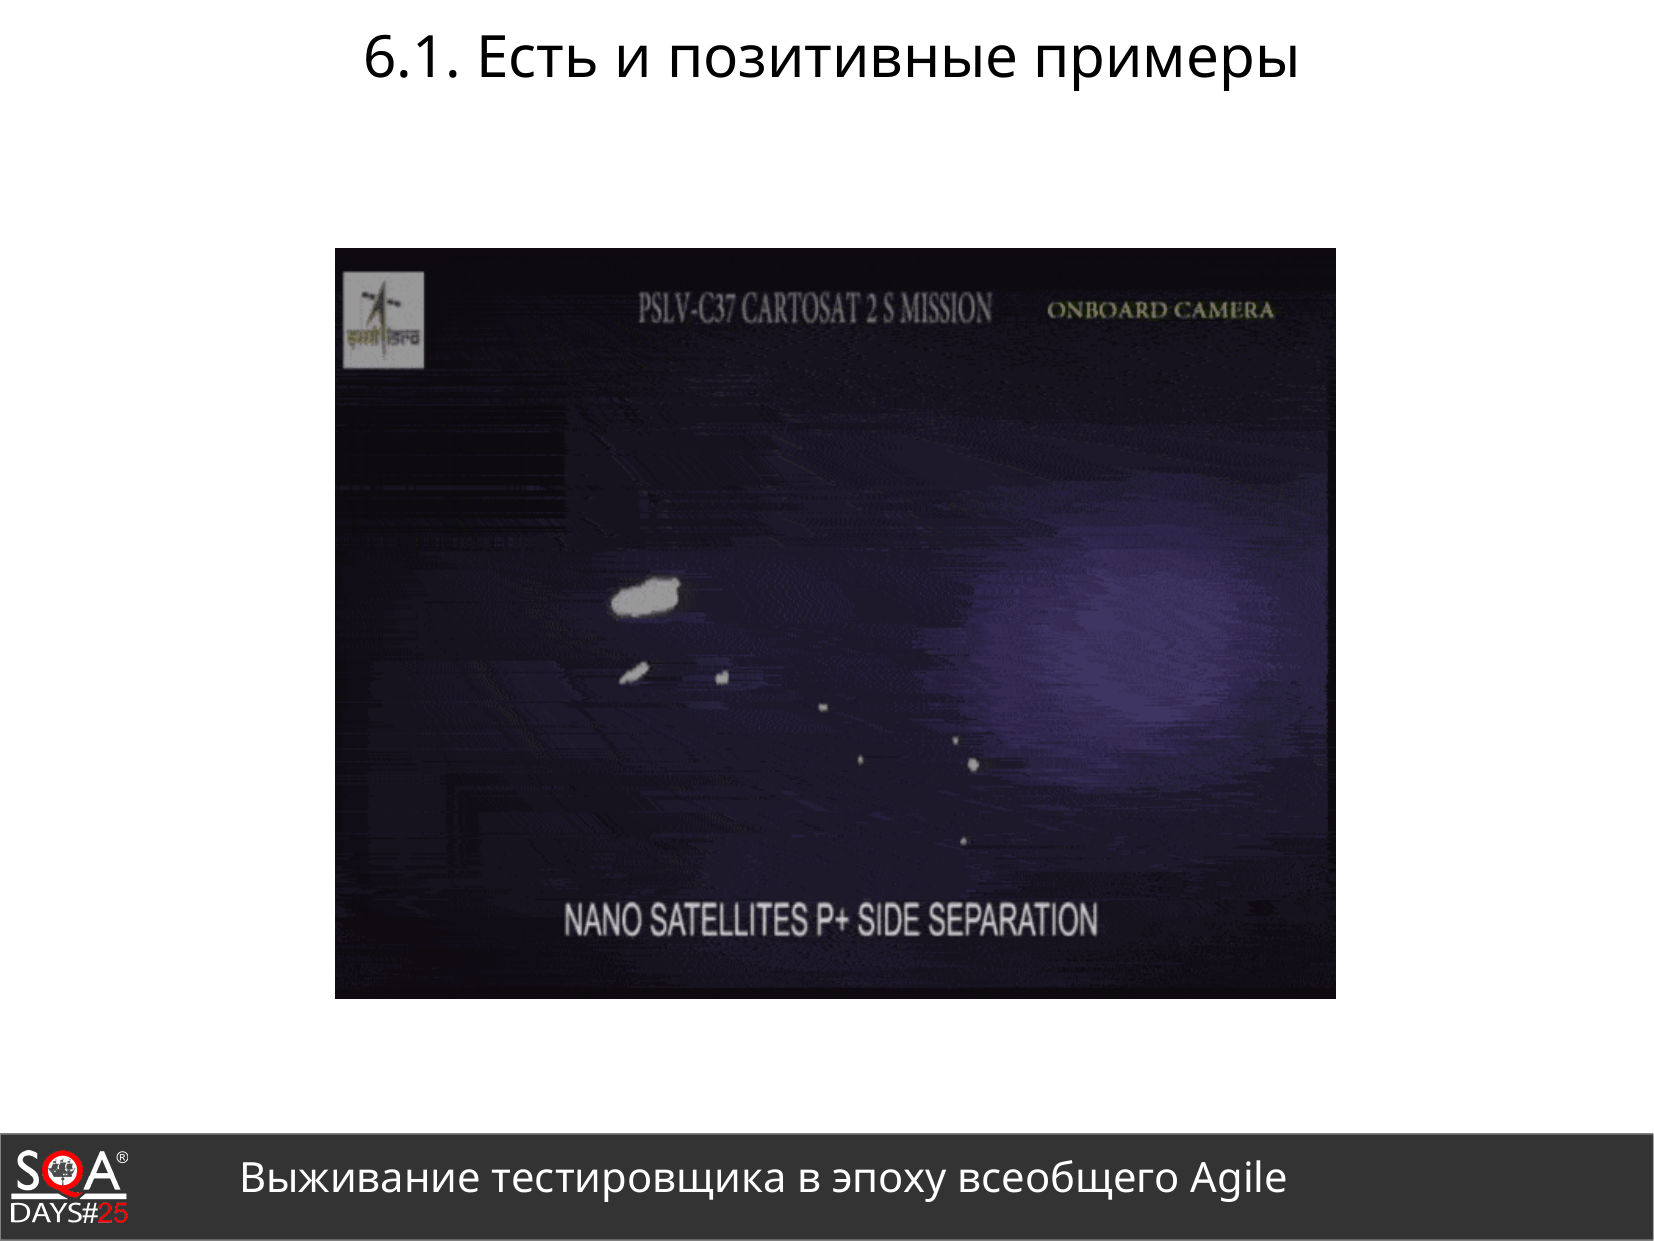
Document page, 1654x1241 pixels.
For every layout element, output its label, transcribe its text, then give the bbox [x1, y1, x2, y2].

text_box Выживание тестировщика в эпоху всеобщего Agile [224, 1145, 1607, 1229]
picture [11, 1150, 128, 1223]
picture [335, 248, 1336, 999]
text_box 6.1. Есть и позитивные примеры [349, 11, 1305, 97]
text_box [0, 1133, 1654, 1241]
